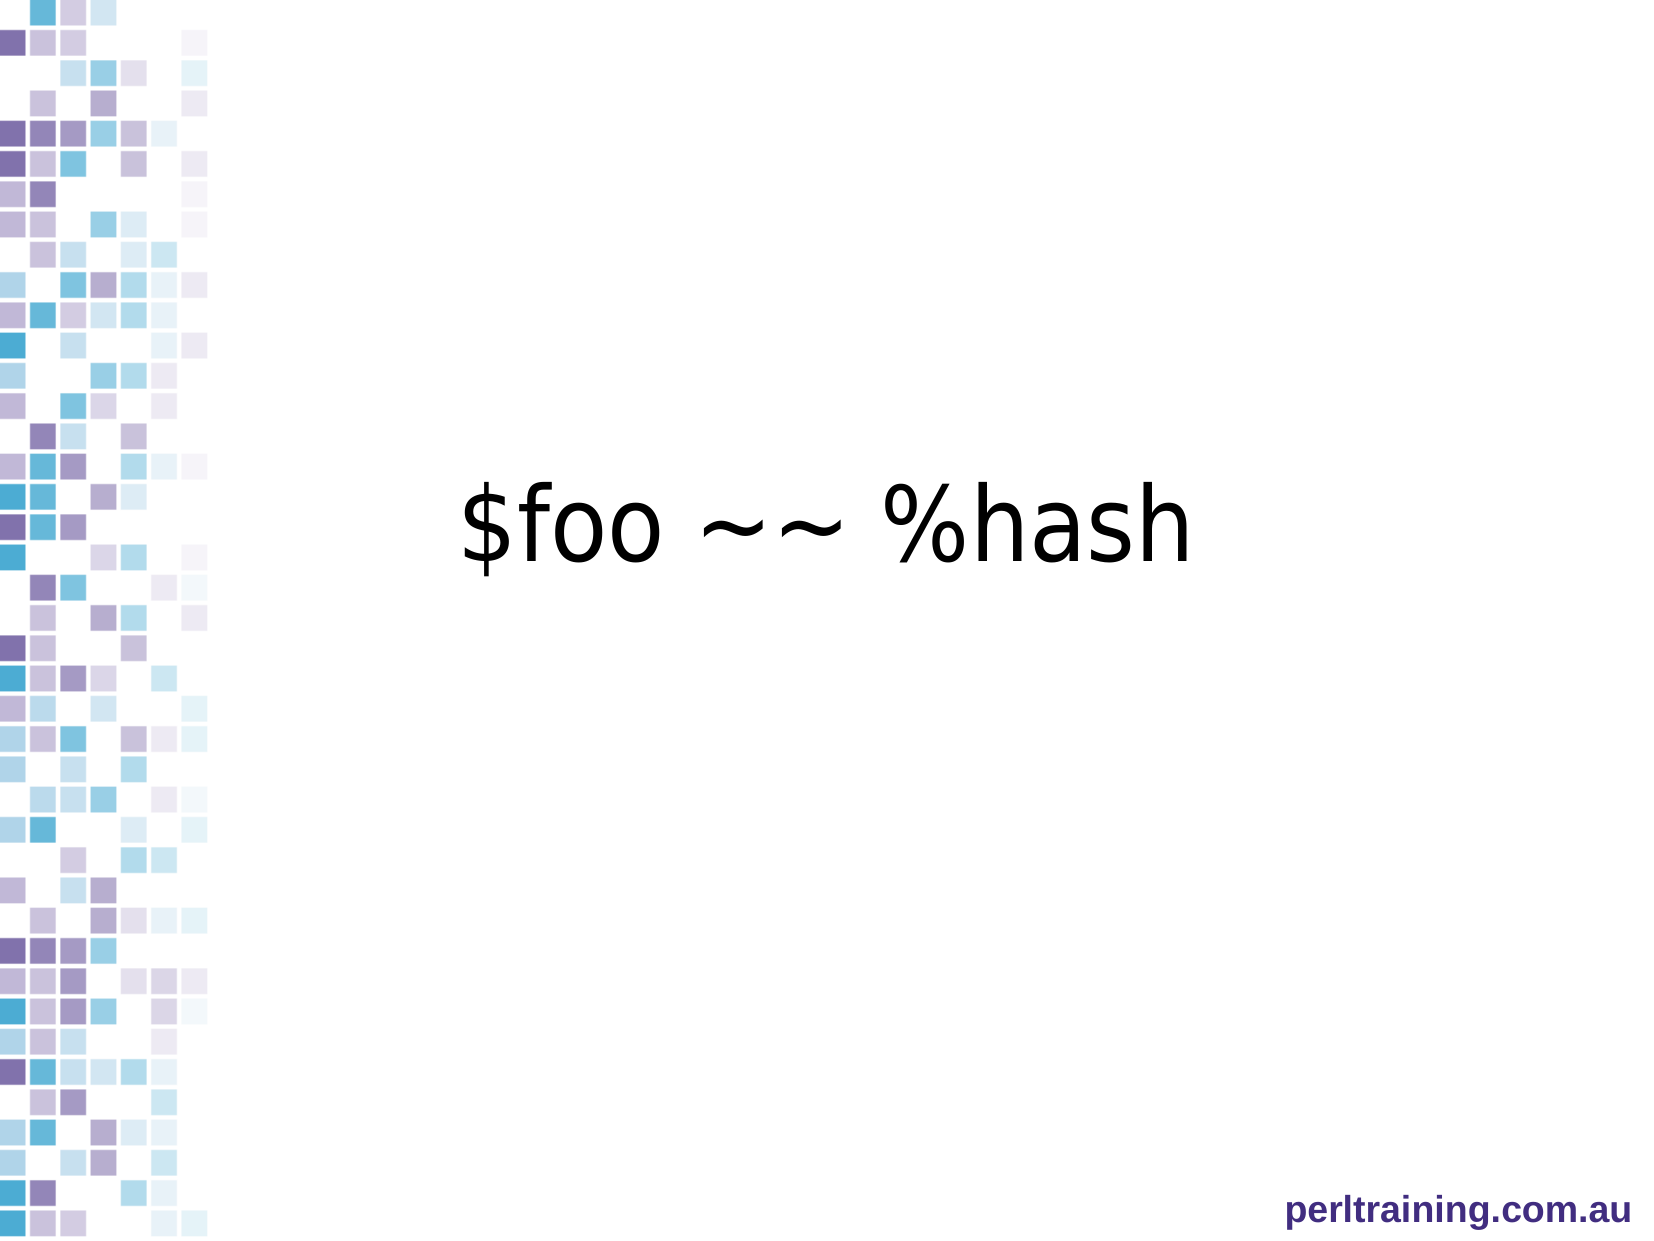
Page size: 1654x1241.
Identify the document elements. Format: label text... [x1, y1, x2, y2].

title $foo ~~ %hash [82, 49, 1571, 1123]
picture [0, 0, 212, 1241]
